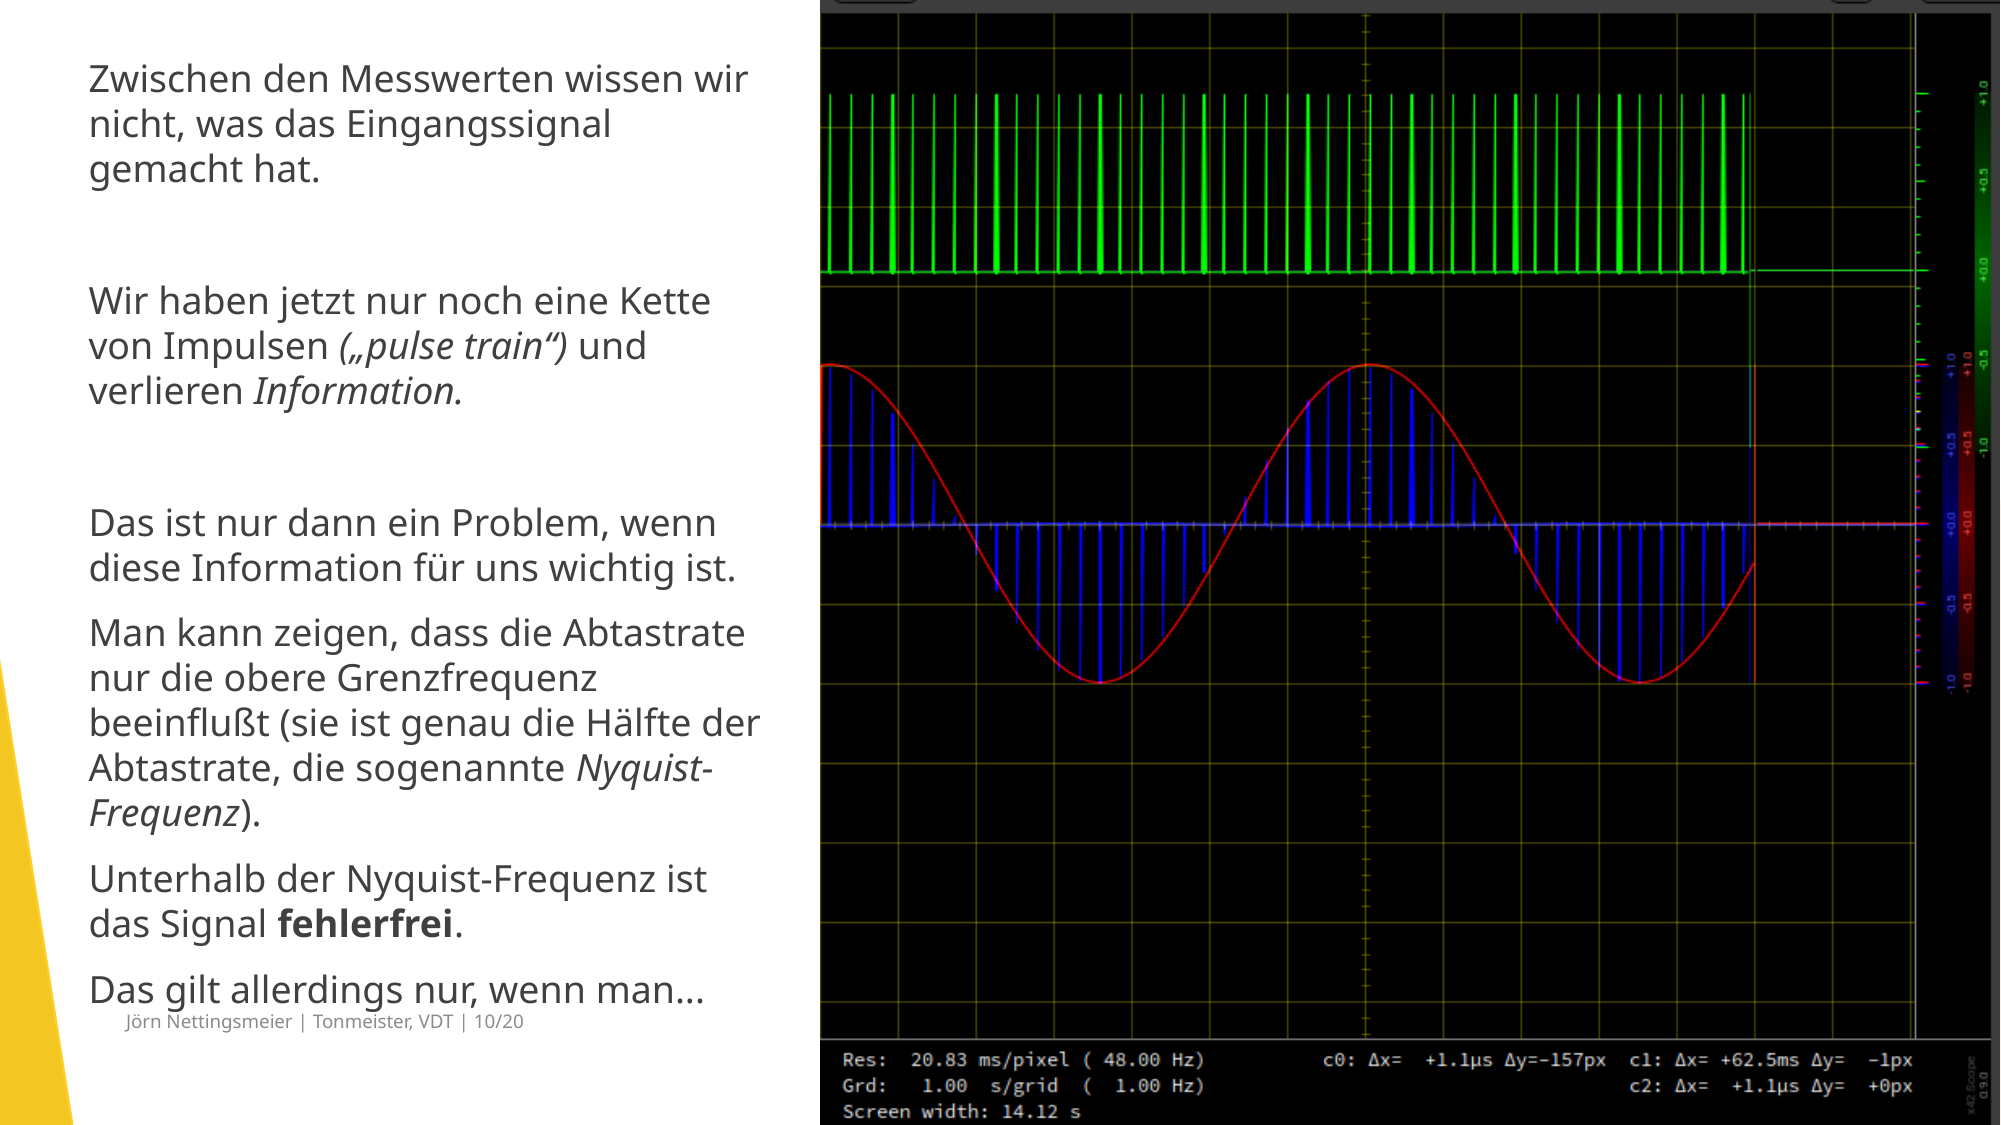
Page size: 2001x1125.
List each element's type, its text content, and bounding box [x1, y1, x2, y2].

list Zwischen den Messwerten wissen wir nicht, was das Eingangssignal gemacht hat. Wir haben jetzt nur noch eine Kette von Impulsen („pulse train“) und verlieren Information. Das ist nur dann ein Problem, wenn diese Information für uns wichtig ist. Man kann zeigen, dass die Abtastrate nur die obere Grenzfrequenz beeinflußt (sie ist genau die Hälfte der Abtastrate, die sogenannte Nyquist-Frequenz). Unterhalb der Nyquist-Frequenz ist das Signal fehlerfrei. Das gilt allerdings nur, wenn man... [73, 75, 788, 992]
text_box Jörn Nettingsmeier | Tonmeister, VDT | 10/20 [111, 991, 820, 1051]
picture [820, 0, 2000, 1125]
